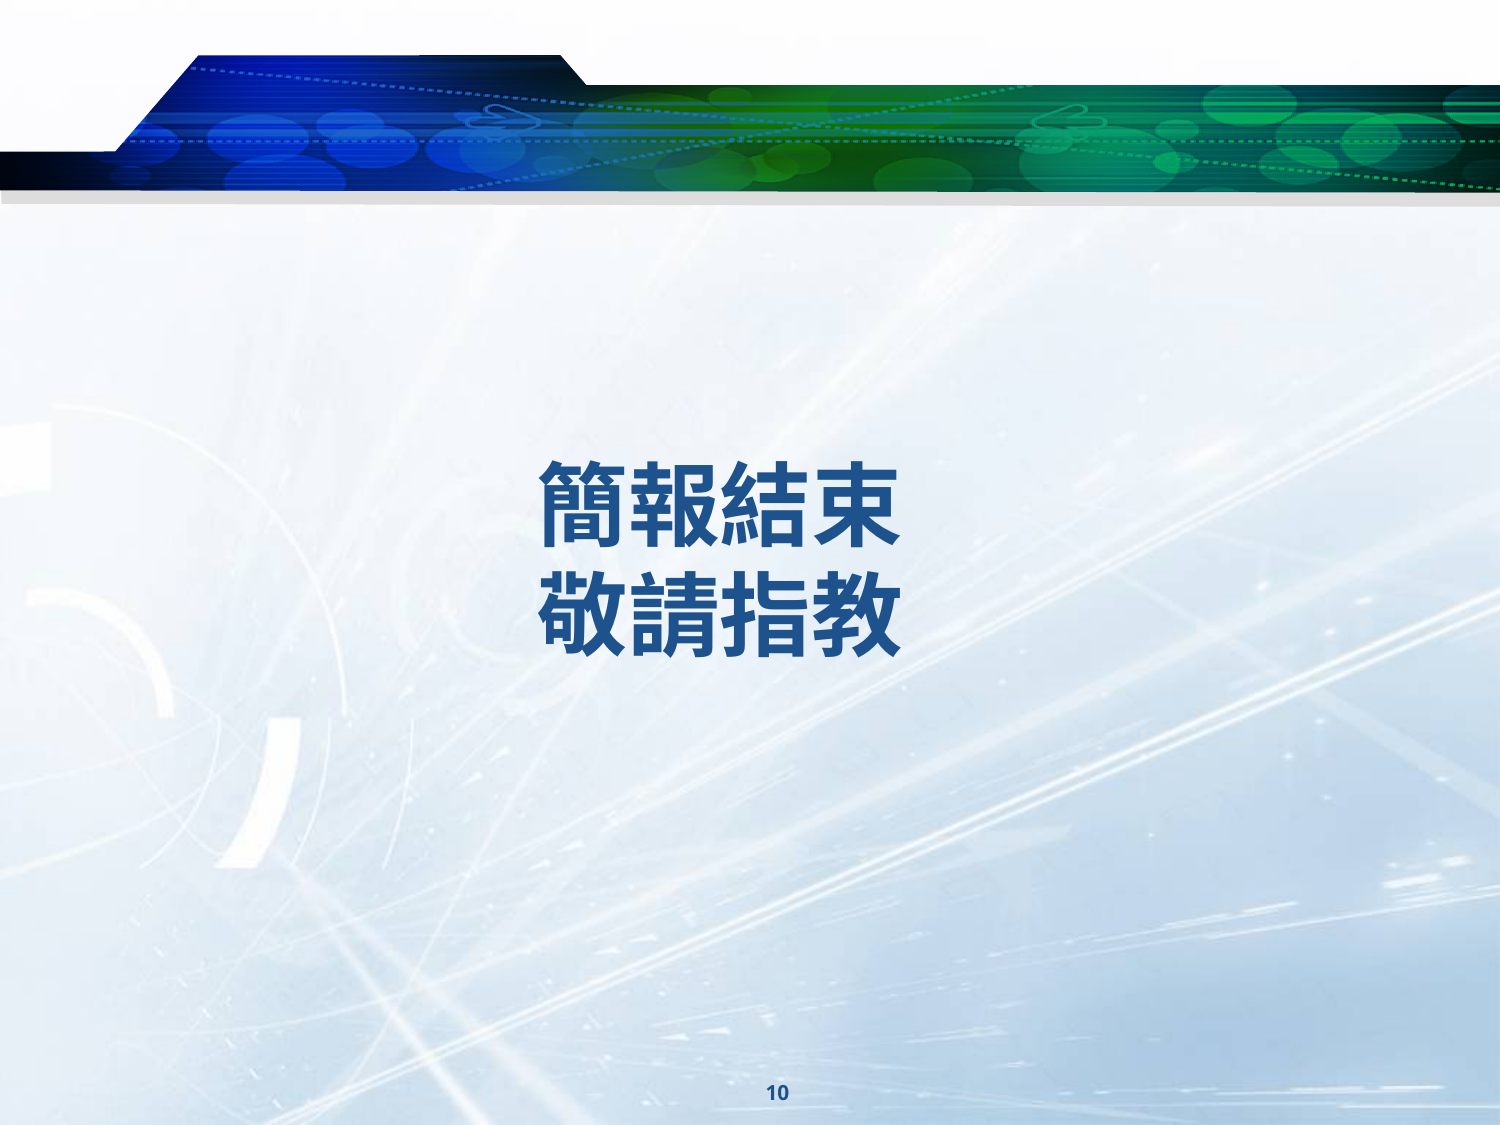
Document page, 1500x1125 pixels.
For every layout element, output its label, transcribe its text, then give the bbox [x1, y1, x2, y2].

picture [0, 0, 1500, 1125]
slide_number <編號> [602, 1072, 953, 1125]
text_box 簡報結束 敬請指教 [344, 440, 1095, 676]
